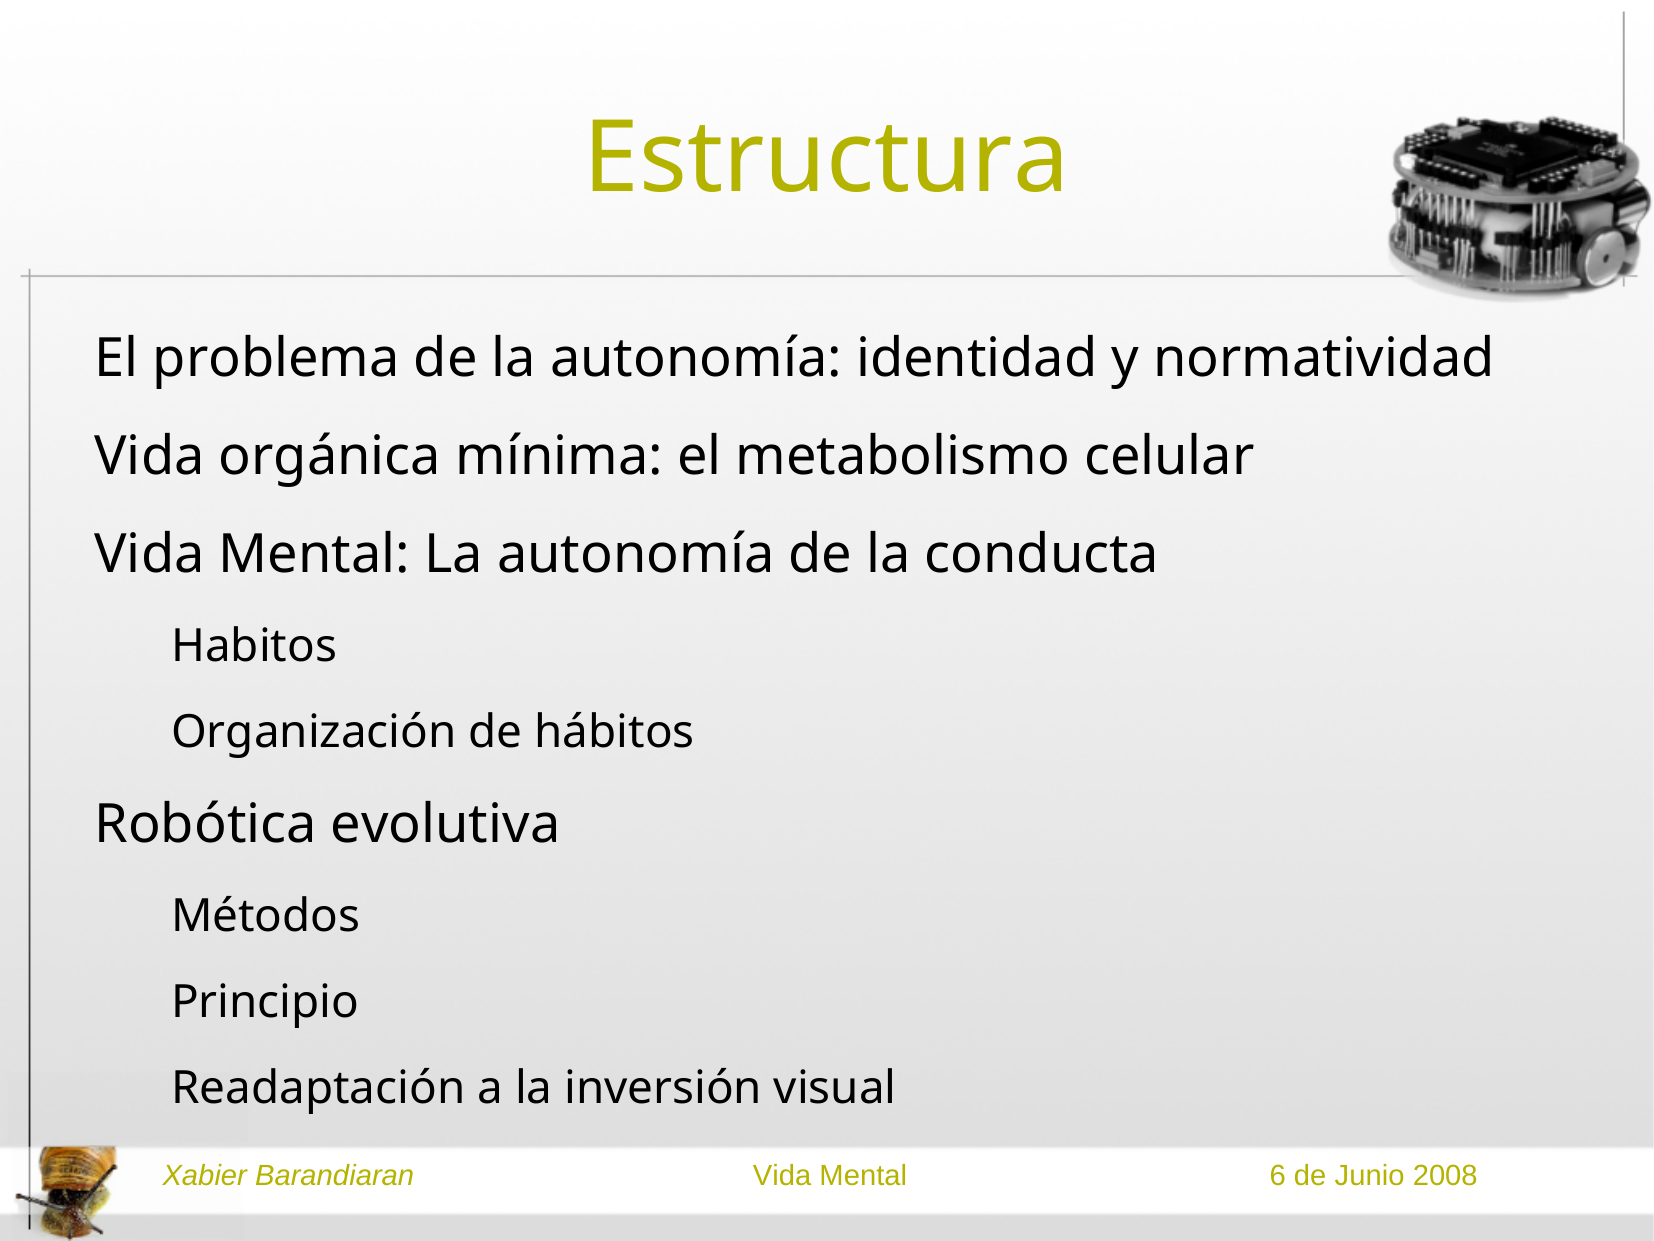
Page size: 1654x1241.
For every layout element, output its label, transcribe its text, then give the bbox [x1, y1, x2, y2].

list El problema de la autonomía: identidad y normatividad Vida orgánica mínima: el metabolismo celular Vida Mental: La autonomía de la conducta Habitos Organización de hábitos Robótica evolutiva Métodos Principio Readaptación a la inversión visual [76, 318, 1565, 1123]
text_box Xabier Barandiaran Vida Mental 6 de Junio 2008 [147, 1151, 1625, 1210]
picture [0, 0, 1654, 1241]
title Estructura [82, 56, 1571, 250]
